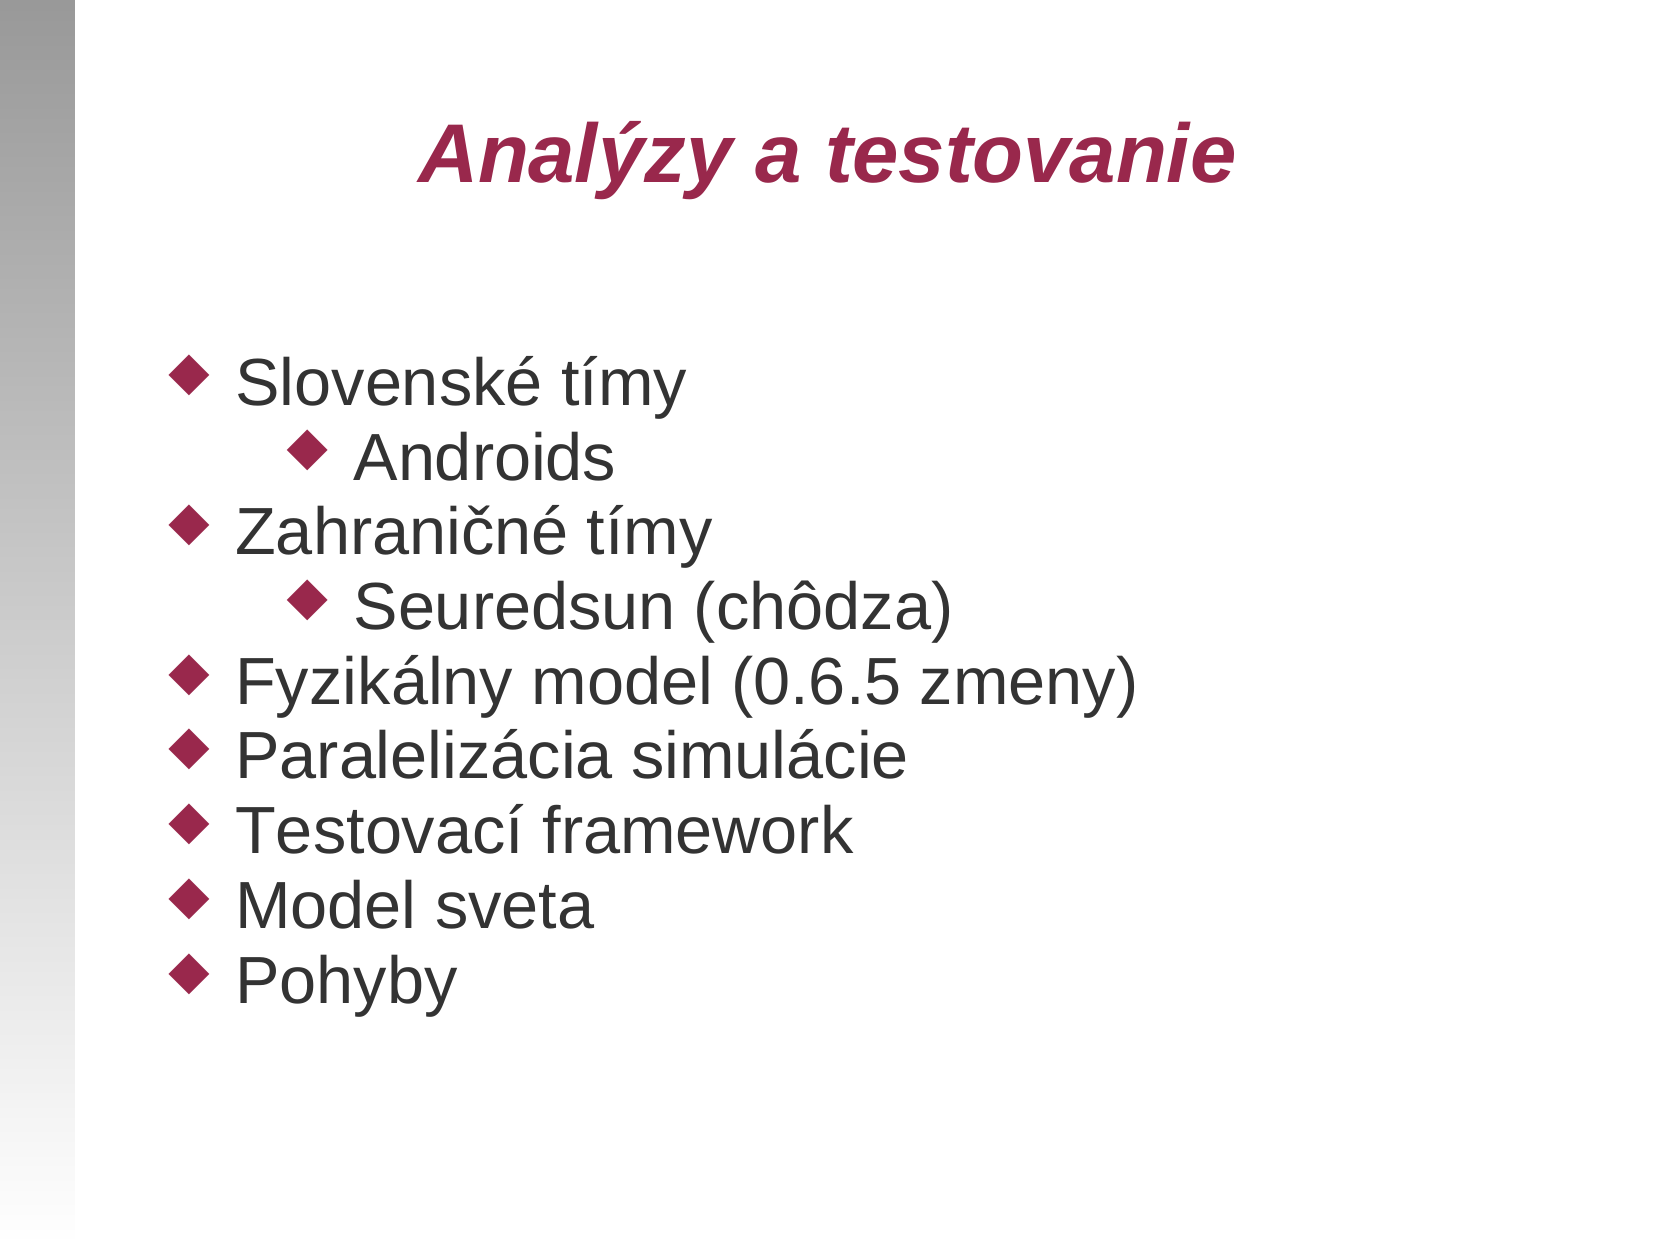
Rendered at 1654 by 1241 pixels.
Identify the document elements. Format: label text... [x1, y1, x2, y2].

list Slovenské tímy Androids Zahraničné tímy Seuredsun (chôdza) Fyzikálny model (0.6.5 zmeny) Paralelizácia simulácie Testovací framework Model sveta Pohyby [152, 344, 1534, 1112]
title Analýzy a testovanie [121, 57, 1534, 250]
